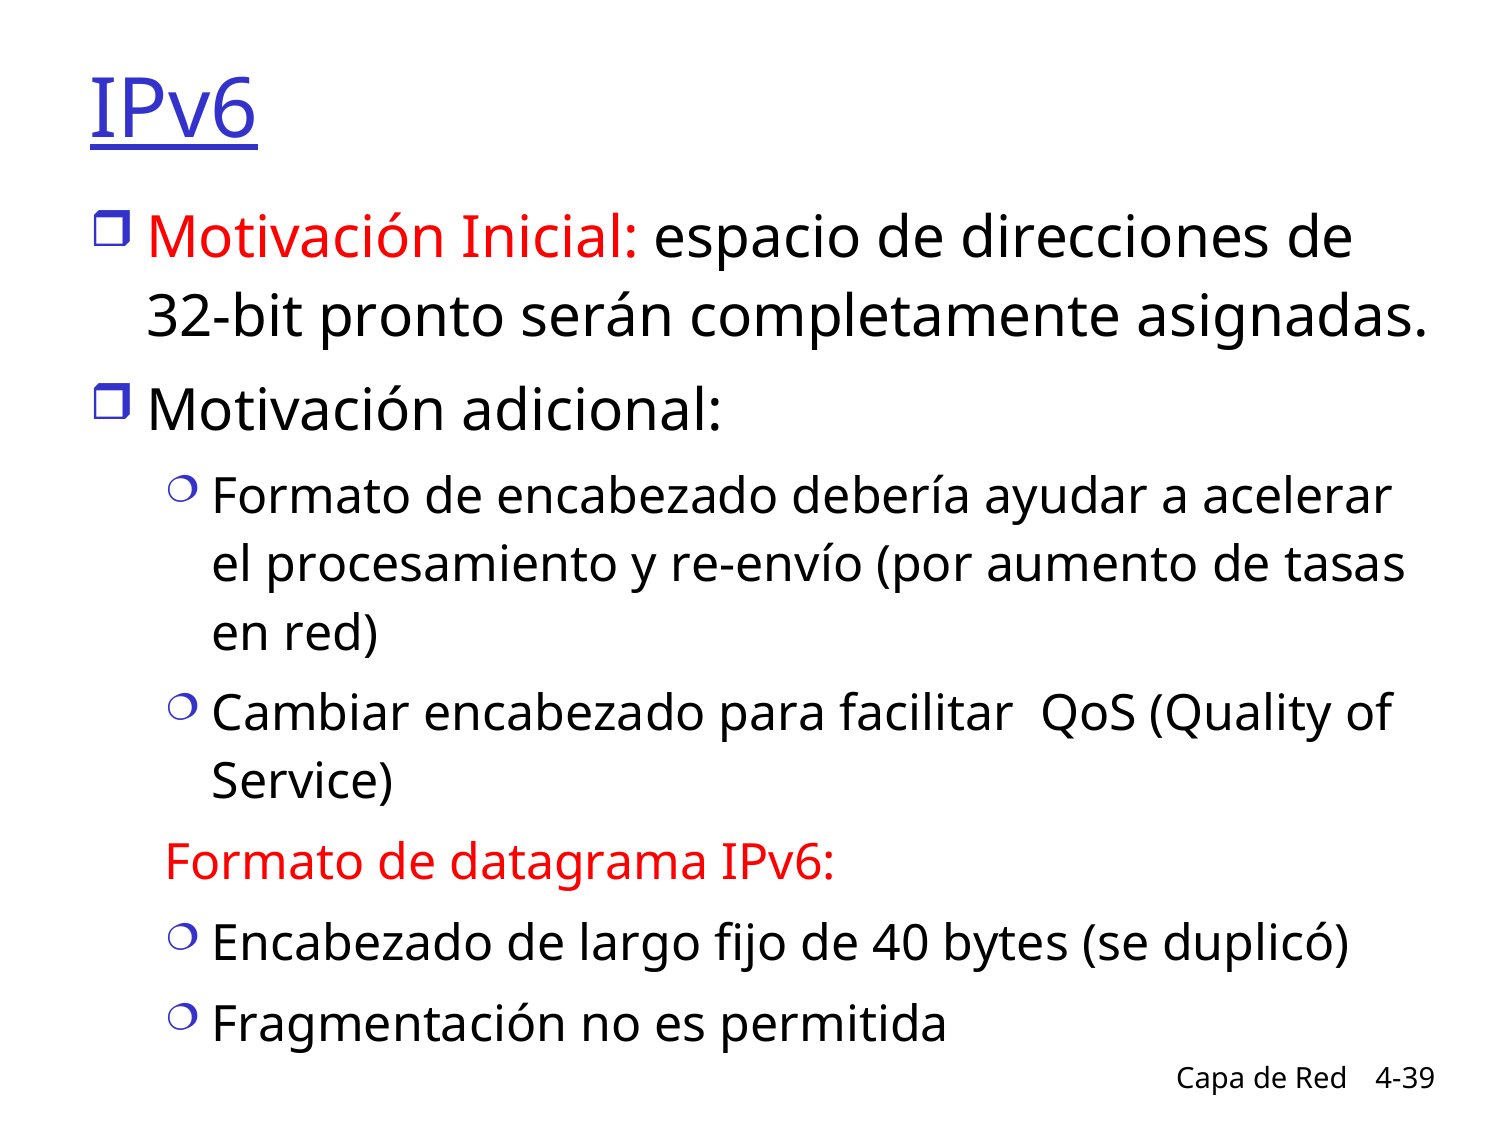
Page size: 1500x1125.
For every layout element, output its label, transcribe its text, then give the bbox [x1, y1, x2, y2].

list Motivación Inicial: espacio de direcciones de 32-bit pronto serán completamente asignadas. Motivación adicional: Formato de encabezado debería ayudar a acelerar el procesamiento y re-envío (por aumento de tasas en red) Cambiar encabezado para facilitar QoS (Quality of Service) Formato de datagrama IPv6: Encabezado de largo fijo de 40 bytes (se duplicó) Fragmentación no es permitida [75, 187, 1463, 1044]
title IPv6 [75, 15, 1463, 187]
